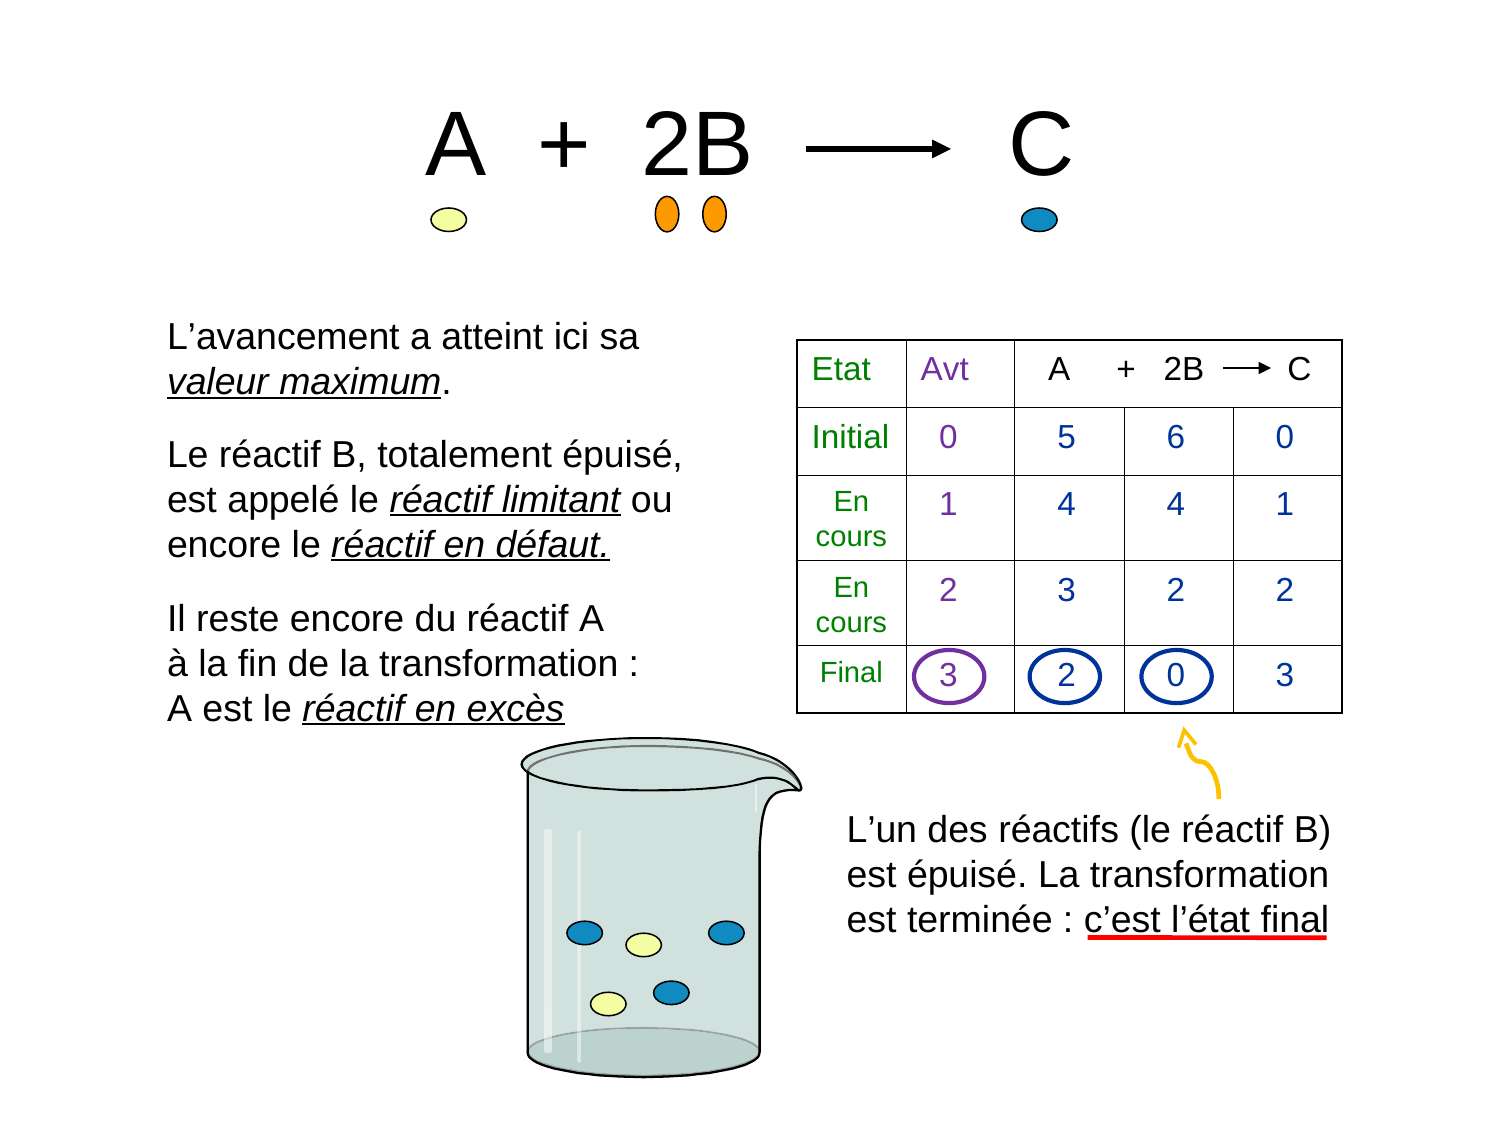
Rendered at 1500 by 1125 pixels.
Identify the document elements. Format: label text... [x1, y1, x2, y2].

picture [519, 736, 804, 1079]
table_cell 0 [1234, 408, 1341, 475]
text_box [1141, 649, 1212, 704]
table_cell 3 [907, 646, 1014, 712]
table_cell 4 [1015, 476, 1124, 560]
text_box [653, 981, 690, 1005]
table_header Etat [798, 341, 906, 407]
text_box [913, 649, 985, 704]
text_box [566, 921, 603, 945]
table_header Avt [907, 341, 1014, 407]
table_cell 5 [1015, 408, 1124, 475]
table_cell 0 [1125, 646, 1233, 712]
table_cell 4 [1125, 476, 1233, 560]
table_cell 2 [1234, 561, 1341, 645]
table_cell 1 [1234, 476, 1341, 560]
table_cell Final [798, 646, 906, 712]
text_box [1021, 207, 1058, 232]
text_box [708, 921, 745, 945]
title A + 2B C [75, 45, 1426, 233]
table_cell 2 [1015, 646, 1124, 712]
text_box [655, 196, 679, 232]
table_cell 1 [907, 476, 1014, 560]
table_cell Initial [798, 408, 906, 475]
text_box L’un des réactifs (le réactif B) est épuisé. La transformation est terminée : c’est l’état final [831, 796, 1348, 948]
table_cell 3 [1015, 561, 1124, 645]
table_cell En cours [798, 476, 906, 560]
table_cell 2 [1125, 561, 1233, 645]
table_header A + 2B C [1015, 341, 1341, 407]
table_cell 3 [1234, 646, 1341, 712]
table_cell 0 [907, 408, 1014, 475]
text_box [430, 207, 467, 232]
text_box Il reste encore du réactif A à la fin de la transformation : A est le réactif en excès [152, 585, 692, 737]
text_box [1029, 649, 1101, 704]
text_box Le réactif B, totalement épuisé, est appelé le réactif limitant ou encore le réactif en défaut. [152, 421, 715, 573]
text_box [625, 933, 662, 957]
table_cell En cours [798, 561, 906, 645]
text_box [702, 196, 727, 232]
table_cell 6 [1125, 408, 1233, 475]
text_box L’avancement a atteint ici sa valeur maximum. [152, 304, 668, 411]
text_box [590, 992, 627, 1016]
table_cell 2 [907, 561, 1014, 645]
